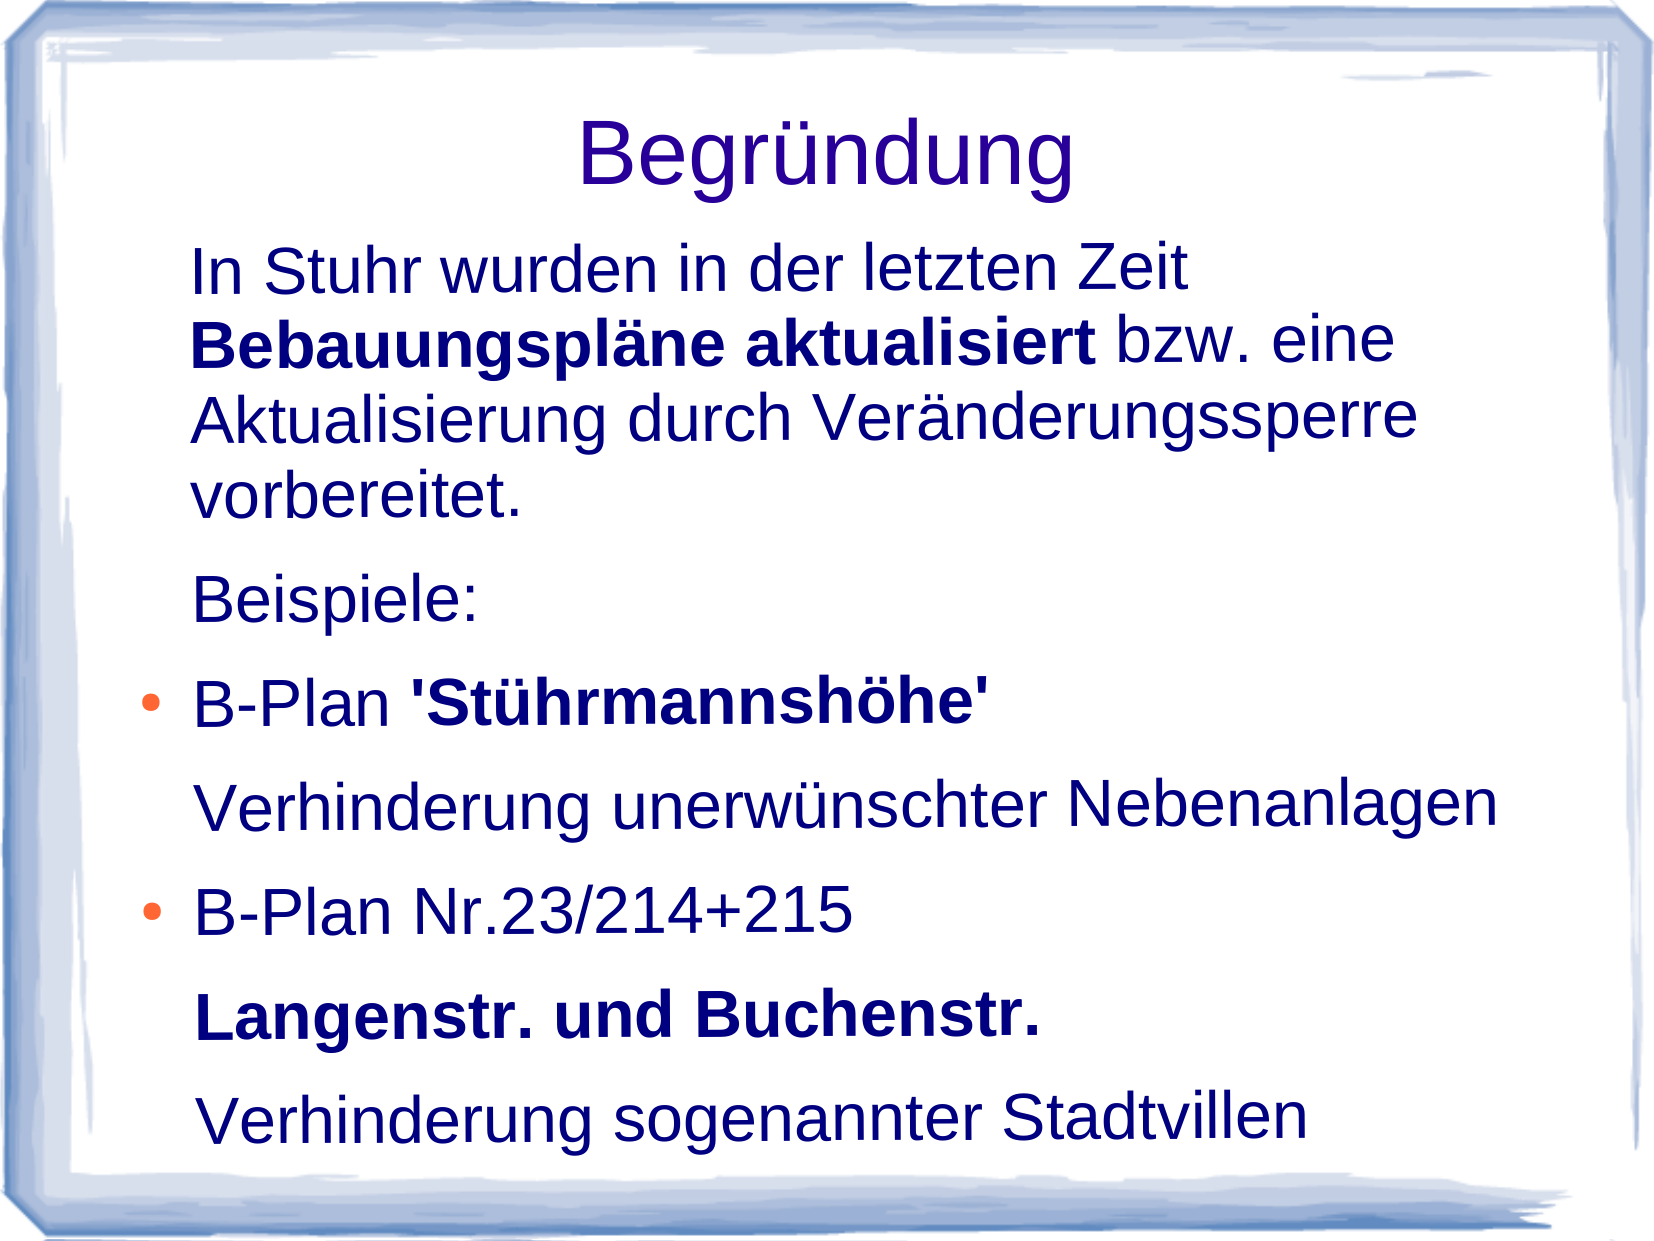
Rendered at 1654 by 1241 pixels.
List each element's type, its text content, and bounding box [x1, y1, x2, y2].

list In Stuhr wurden in der letzten Zeit Bebauungspläne aktualisiert bzw. eine Aktualisierung durch Veränderungssperre vorbereitet. Beispiele: B-Plan 'Stührmannshöhe' Verhinderung unerwünschter Nebenanlagen B-Plan Nr.23/214+215 Langenstr. und Buchenstr. Verhinderung sogenannter Stadtvillen [118, 224, 1578, 1187]
picture [0, 0, 1654, 1241]
title Begründung [82, 49, 1571, 257]
